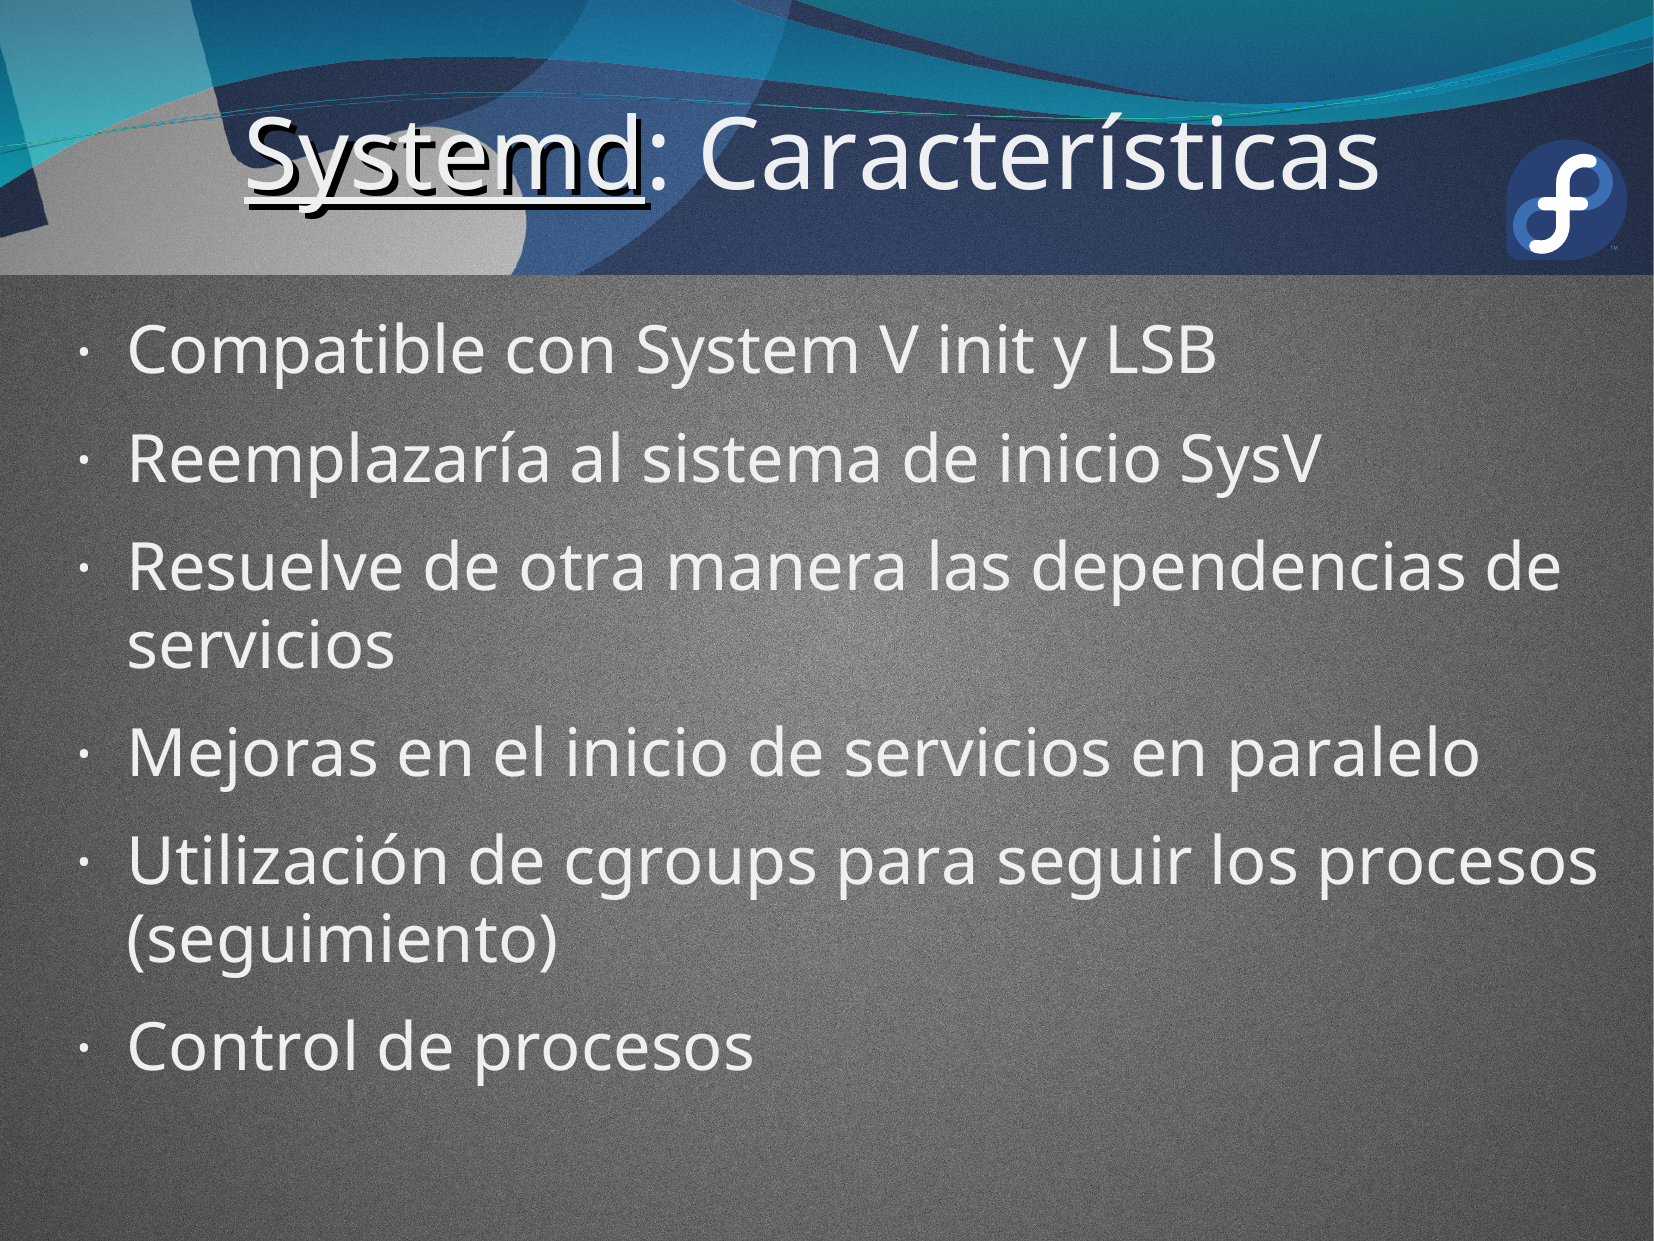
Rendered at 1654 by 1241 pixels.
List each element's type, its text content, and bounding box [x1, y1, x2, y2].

text_box Compatible con System V init y LSB Reemplazaría al sistema de inicio SysV Resuelve de otra manera las dependencias de servicios Mejoras en el inicio de servicios en paralelo Utilización de cgroups para seguir los procesos (seguimiento) Control de procesos [58, 310, 1613, 1188]
picture [0, 0, 1654, 1241]
text_box Systemd: Características [82, 49, 1571, 257]
